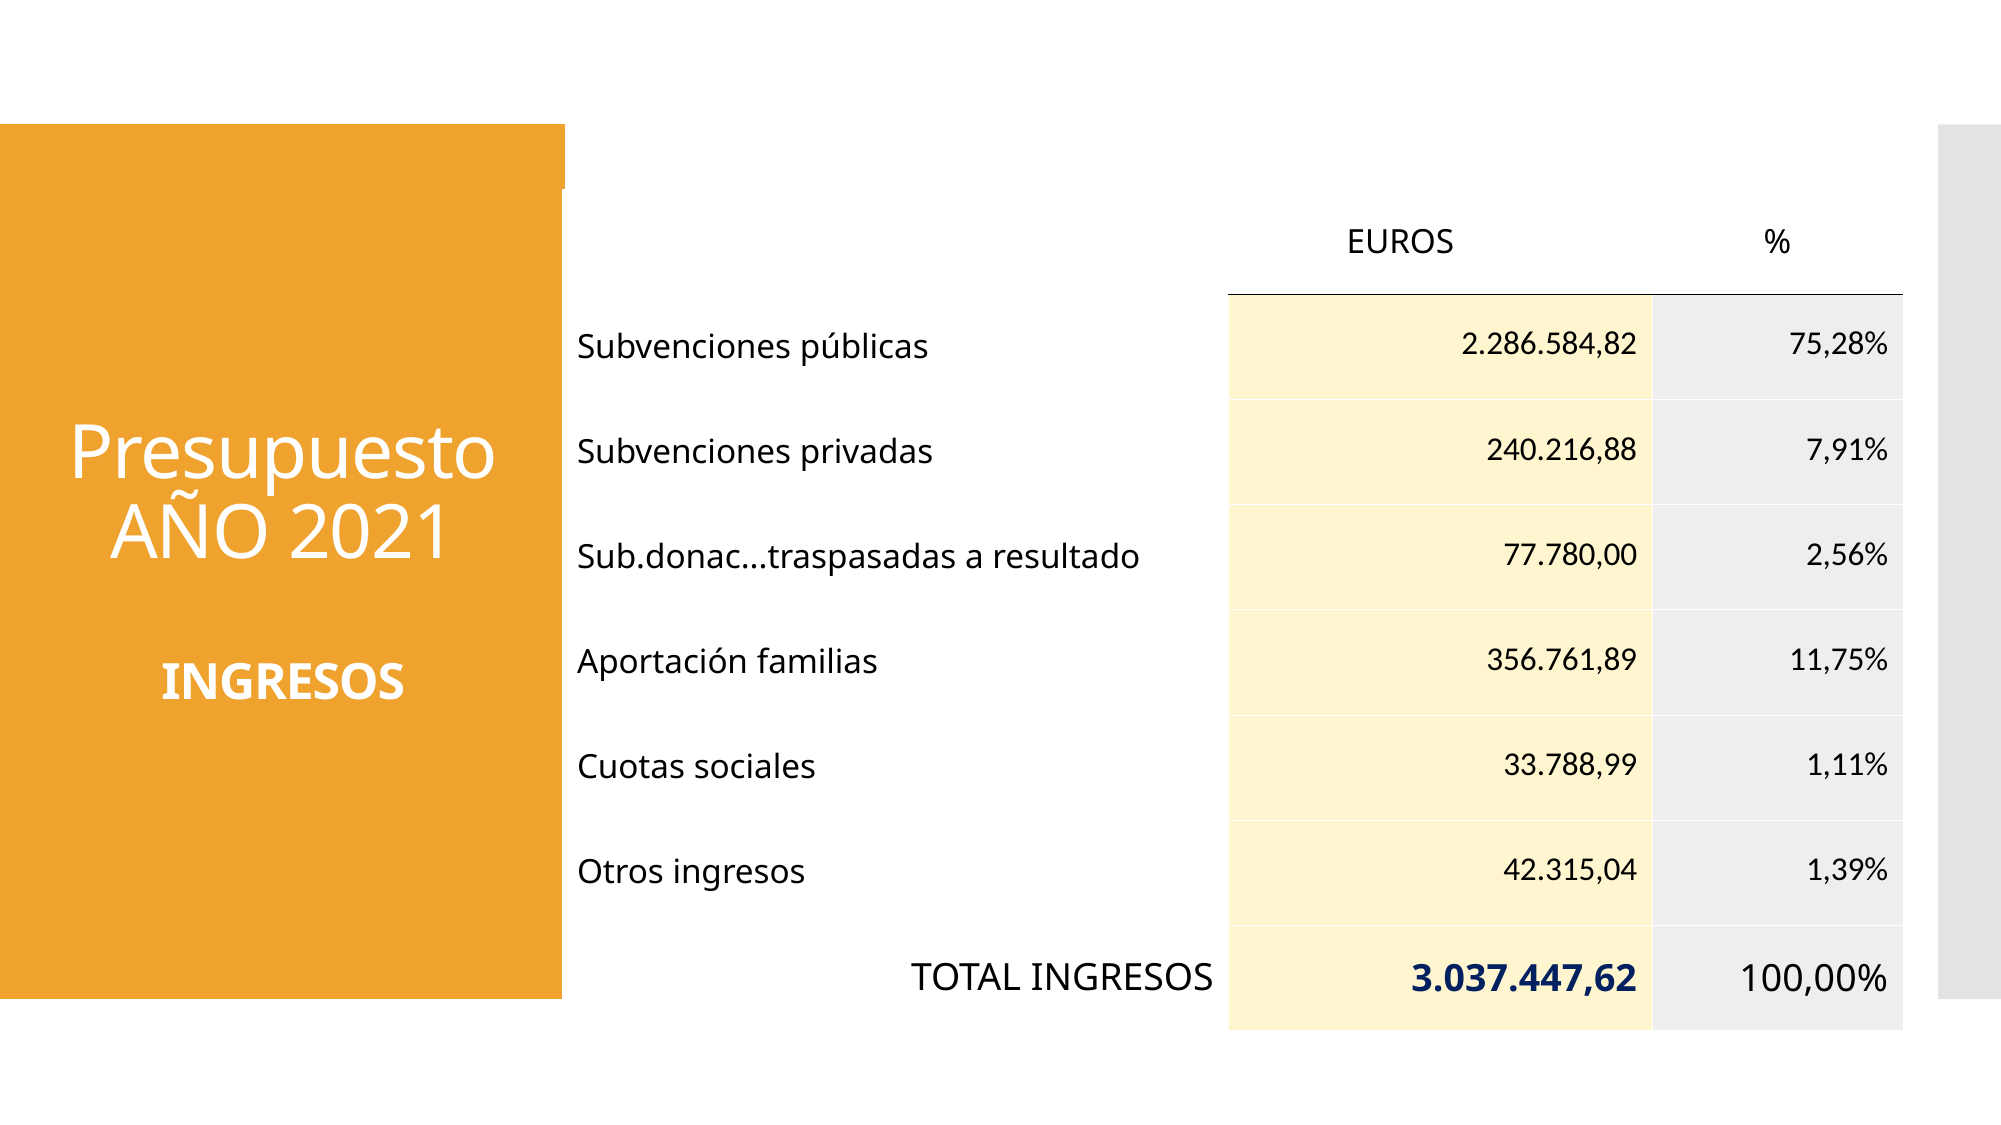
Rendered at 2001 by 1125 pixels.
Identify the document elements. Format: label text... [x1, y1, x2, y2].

table_cell 100,00% [1653, 926, 1903, 1030]
table_cell Sub.donac...traspasadas a resultado [563, 505, 1164, 609]
table_cell 77.780,00 [1229, 505, 1652, 609]
table_cell [1165, 400, 1228, 504]
table_cell 3.037.447,62 [1229, 926, 1652, 1030]
table_cell Aportación familias [563, 610, 1164, 715]
table_cell 1,11% [1653, 716, 1903, 820]
table_header % [1653, 190, 1903, 294]
table_cell TOTAL INGRESOS [563, 926, 1228, 1030]
table_cell Subvenciones privadas [563, 400, 1164, 504]
table_cell 7,91% [1653, 400, 1903, 504]
table_cell 33.788,99 [1229, 716, 1652, 820]
table_cell Otros ingresos [563, 821, 1164, 925]
table_header [1165, 190, 1228, 294]
table_cell 42.315,04 [1229, 821, 1652, 925]
table_cell Subvenciones públicas [563, 295, 1164, 399]
table_header [563, 190, 1164, 294]
table_header [1574, 190, 1652, 294]
table_cell Cuotas sociales [563, 716, 1164, 820]
table_cell 2.286.584,82 [1229, 295, 1652, 399]
table_cell [1165, 716, 1228, 820]
table_cell 11,75% [1653, 610, 1903, 715]
title Presupuesto AÑO 2021 INGRESOS [41, 184, 526, 940]
table_header EUROS [1229, 190, 1573, 294]
table_cell [1165, 610, 1228, 715]
table_cell 1,39% [1653, 821, 1903, 925]
table_cell 240.216,88 [1229, 400, 1652, 504]
table_cell [1165, 295, 1228, 399]
table_cell [1165, 821, 1228, 925]
table_cell 356.761,89 [1229, 610, 1652, 715]
table_cell [1165, 505, 1228, 609]
table_cell 75,28% [1653, 295, 1903, 399]
table_cell 2,56% [1653, 505, 1903, 609]
